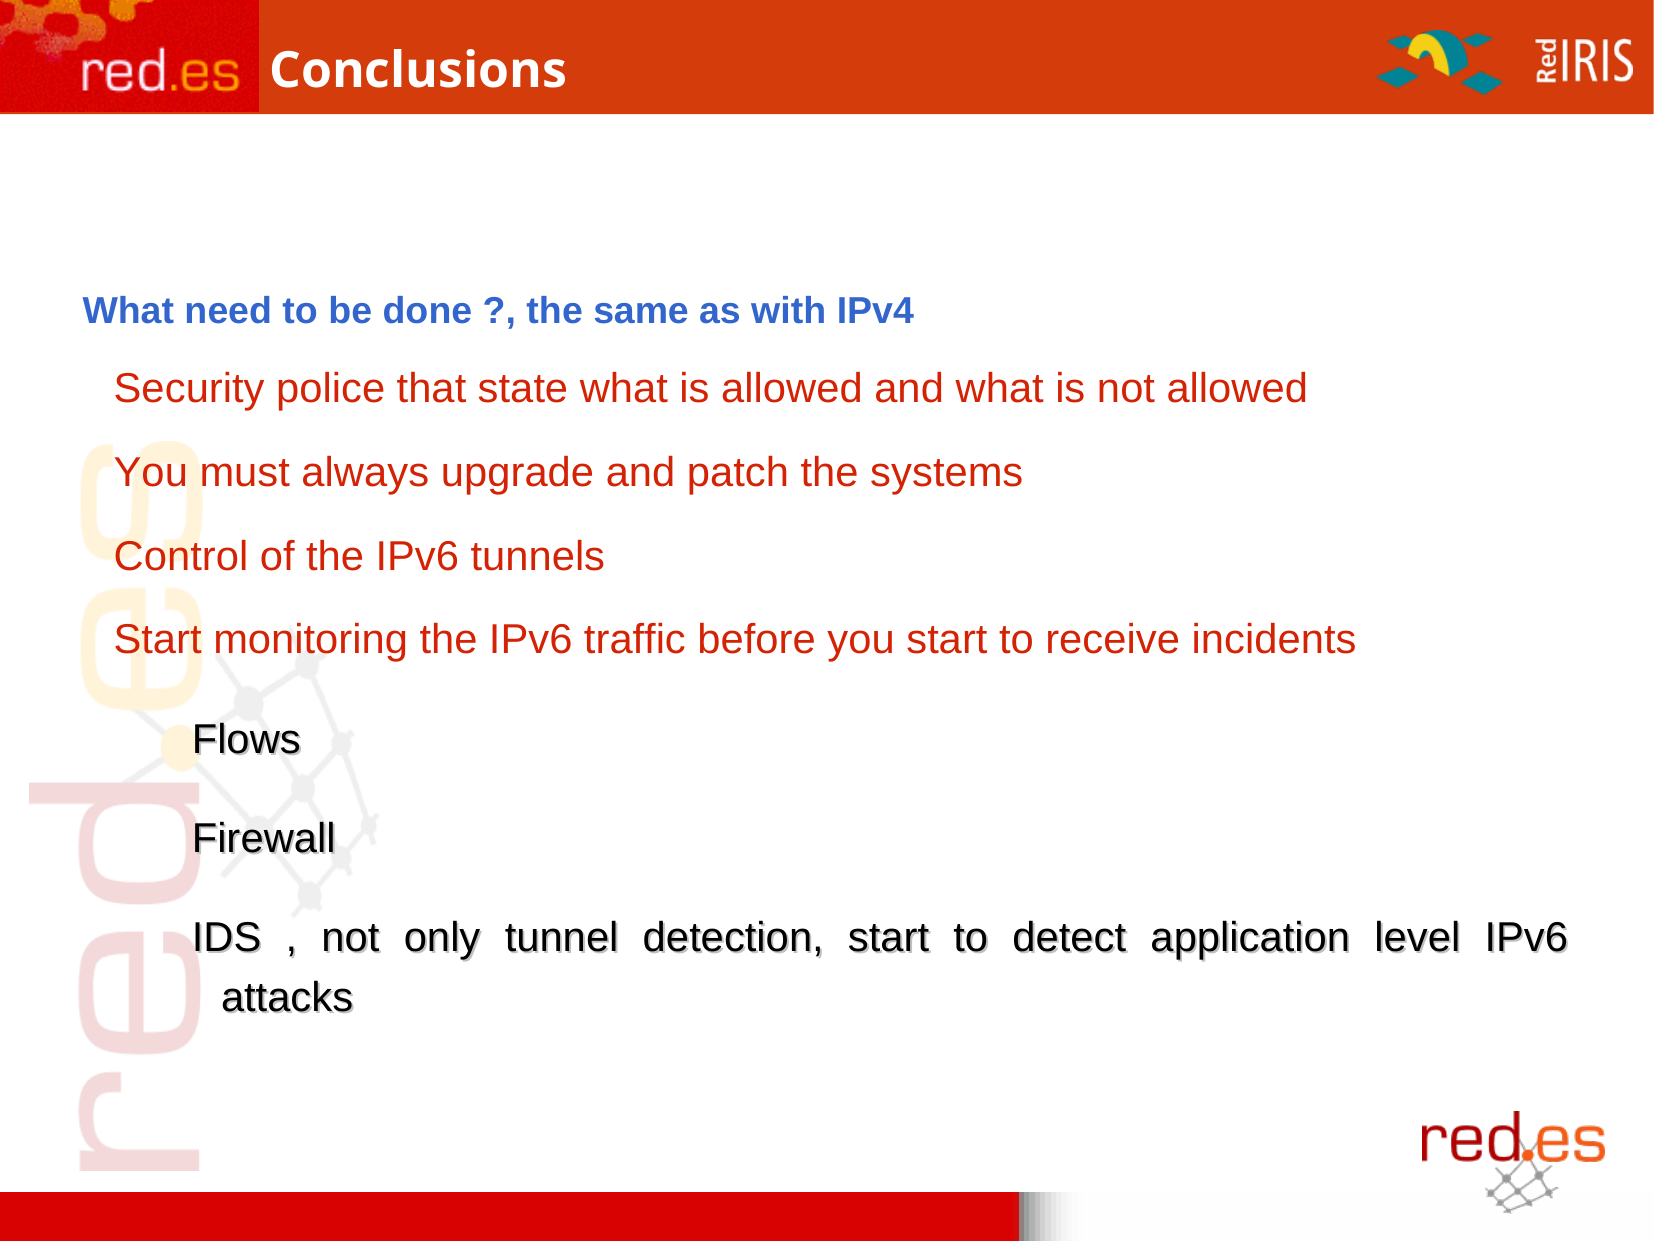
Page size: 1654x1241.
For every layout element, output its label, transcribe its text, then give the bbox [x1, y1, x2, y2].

list What need to be done ?, the same as with IPv4 Security police that state what is allowed and what is not allowed You must always upgrade and patch the systems Control of the IPv6 tunnels Start monitoring the IPv6 traffic before you start to receive incidents Flows Firewall IDS , not only tunnel detection, start to detect application level IPv6 attacks [82, 289, 1570, 1107]
picture [0, 1111, 1654, 1241]
title Conclusions [269, 0, 1555, 139]
picture [29, 441, 380, 1171]
picture [1555, 30, 1633, 95]
picture [0, 0, 259, 112]
